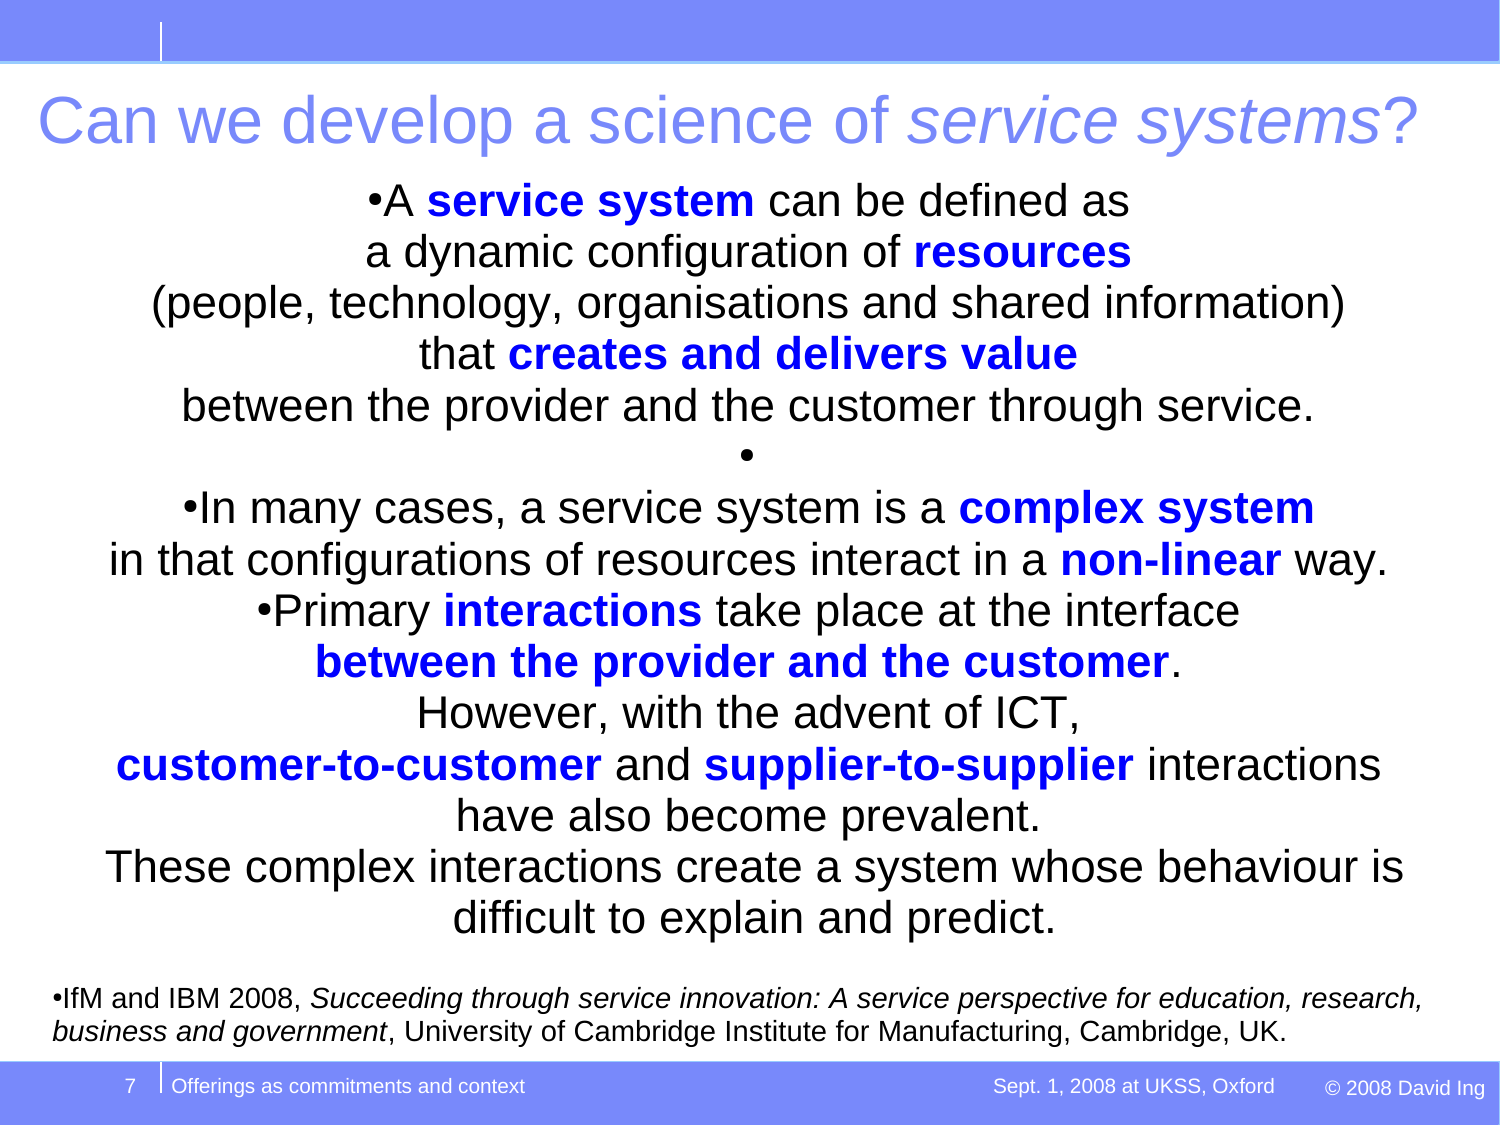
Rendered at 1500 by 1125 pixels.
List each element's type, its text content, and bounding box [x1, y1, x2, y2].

title Can we develop a science of service systems? [37, 90, 1463, 167]
text_box A service system can be defined as a dynamic configuration of resources (people, technology, organisations and shared information) that creates and delivers value between the provider and the customer through service. In many cases, a service system is a complex system in that configurations of resources interact in a non-linear way. Primary interactions take place at the interface between the provider and the customer. However, with the advent of ICT, customer-to-customer and supplier-to-supplier interactions have also become prevalent. These complex interactions create a system whose behaviour is difficult to explain and predict. [27, 167, 1483, 970]
text_box IfM and IBM 2008, Succeeding through service innovation: A service perspective for education, research, business and government, University of Cambridge Institute for Manufacturing, Cambridge, UK. [37, 975, 1487, 1065]
